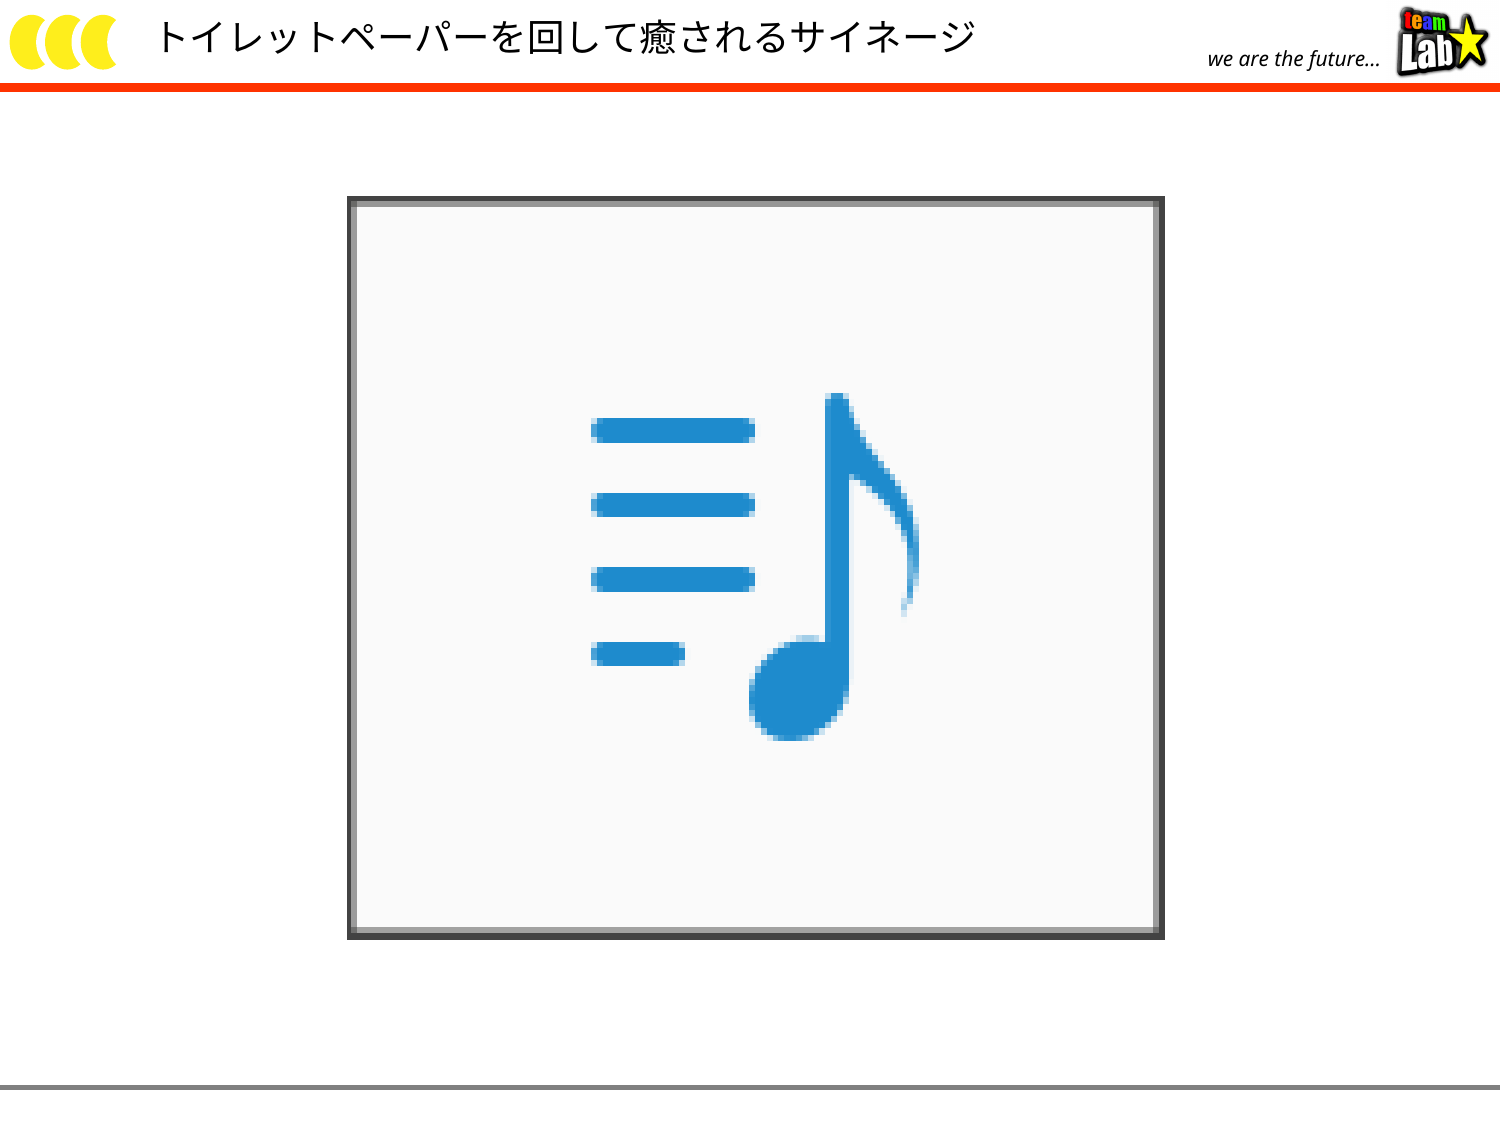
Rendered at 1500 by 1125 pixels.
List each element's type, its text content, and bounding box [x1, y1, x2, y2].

picture [1386, 0, 1499, 83]
text_box [345, 194, 1166, 941]
text_box トイレットペーパーを回して癒されるサイネージ [137, 7, 1188, 67]
